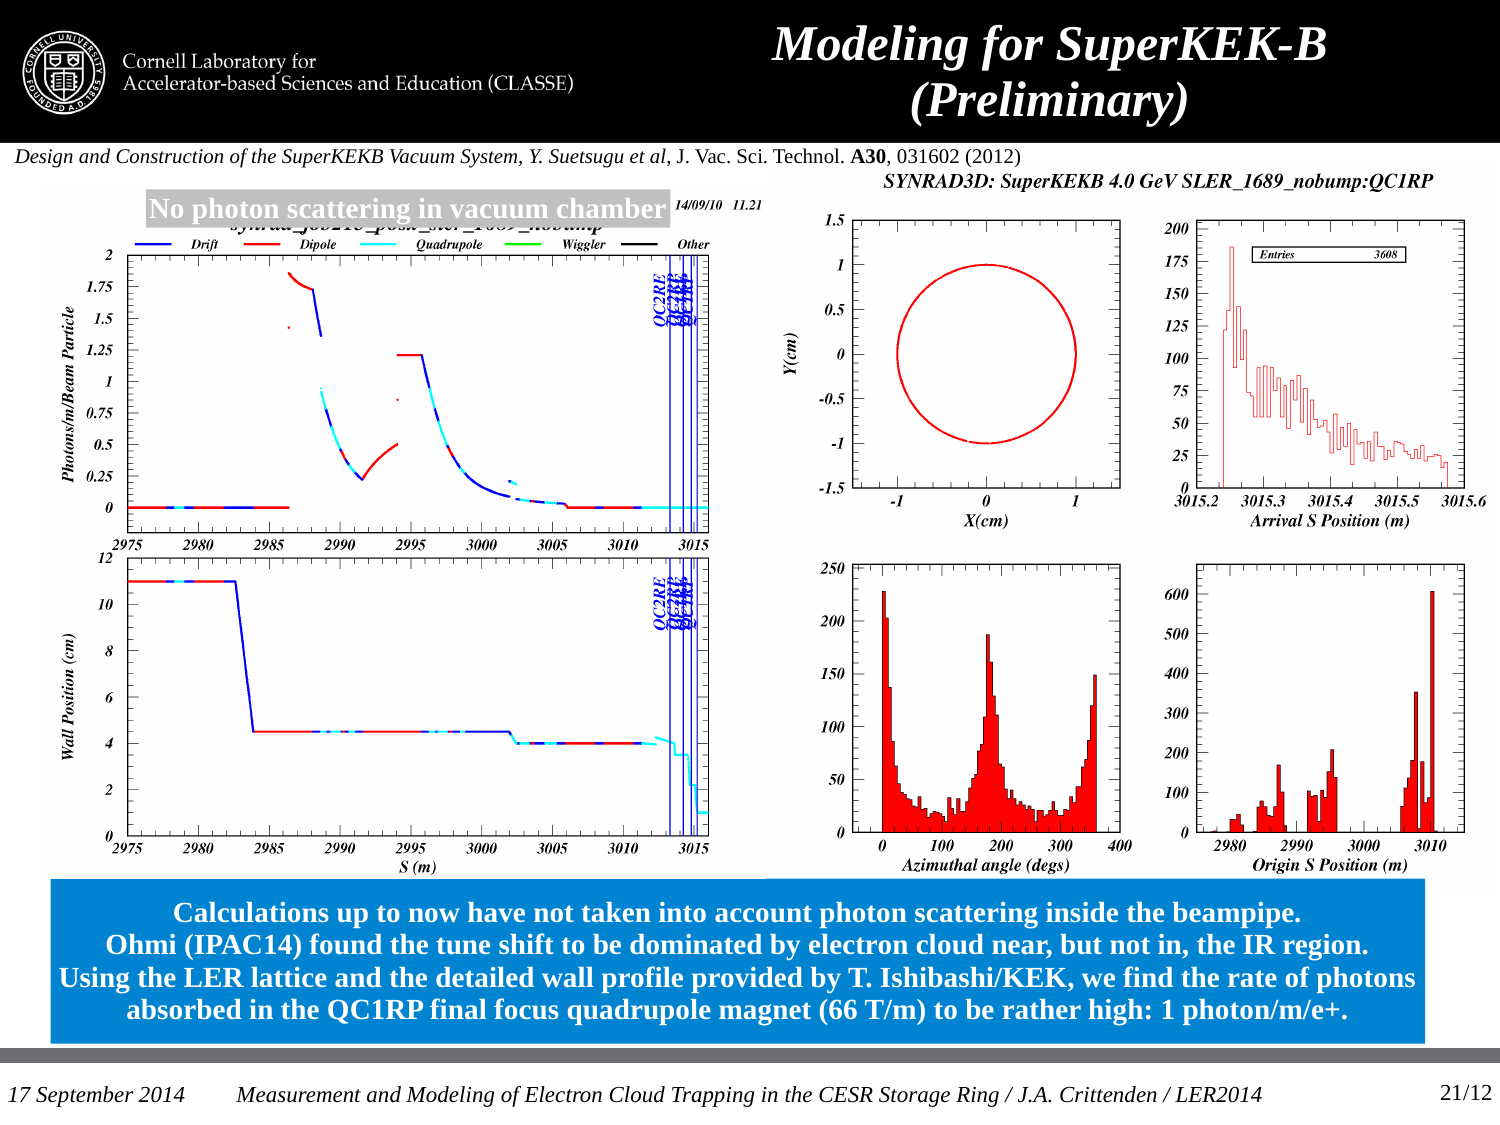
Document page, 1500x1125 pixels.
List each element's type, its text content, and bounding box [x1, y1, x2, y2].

picture [0, 0, 1500, 135]
picture [45, 188, 766, 879]
picture [1366, 136, 1500, 143]
picture [771, 164, 1492, 892]
text_box Design and Construction of the SuperKEKB Vacuum System, Y. Suetsugu et al, J. Vac. Sci. Technol. A30, 031602 (2012) [0, 135, 1366, 175]
title Modeling for SuperKEK-B (Preliminary) [600, 7, 1500, 136]
text_box No photon scattering in vacuum chamber [145, 189, 671, 228]
text_box Calculations up to now have not taken into account photon scattering inside the beampipe. Ohmi (IPAC14) found the tune shift to be dominated by electron cloud near, but not in, the IR region. Using the LER lattice and the detailed wall profile provided by T. Ishibashi/KEK, we find the rate of photons absorbed in the QC1RP final focus quadrupole magnet (66 T/m) to be rather high: 1 photon/m/e+. [50, 878, 1426, 1044]
